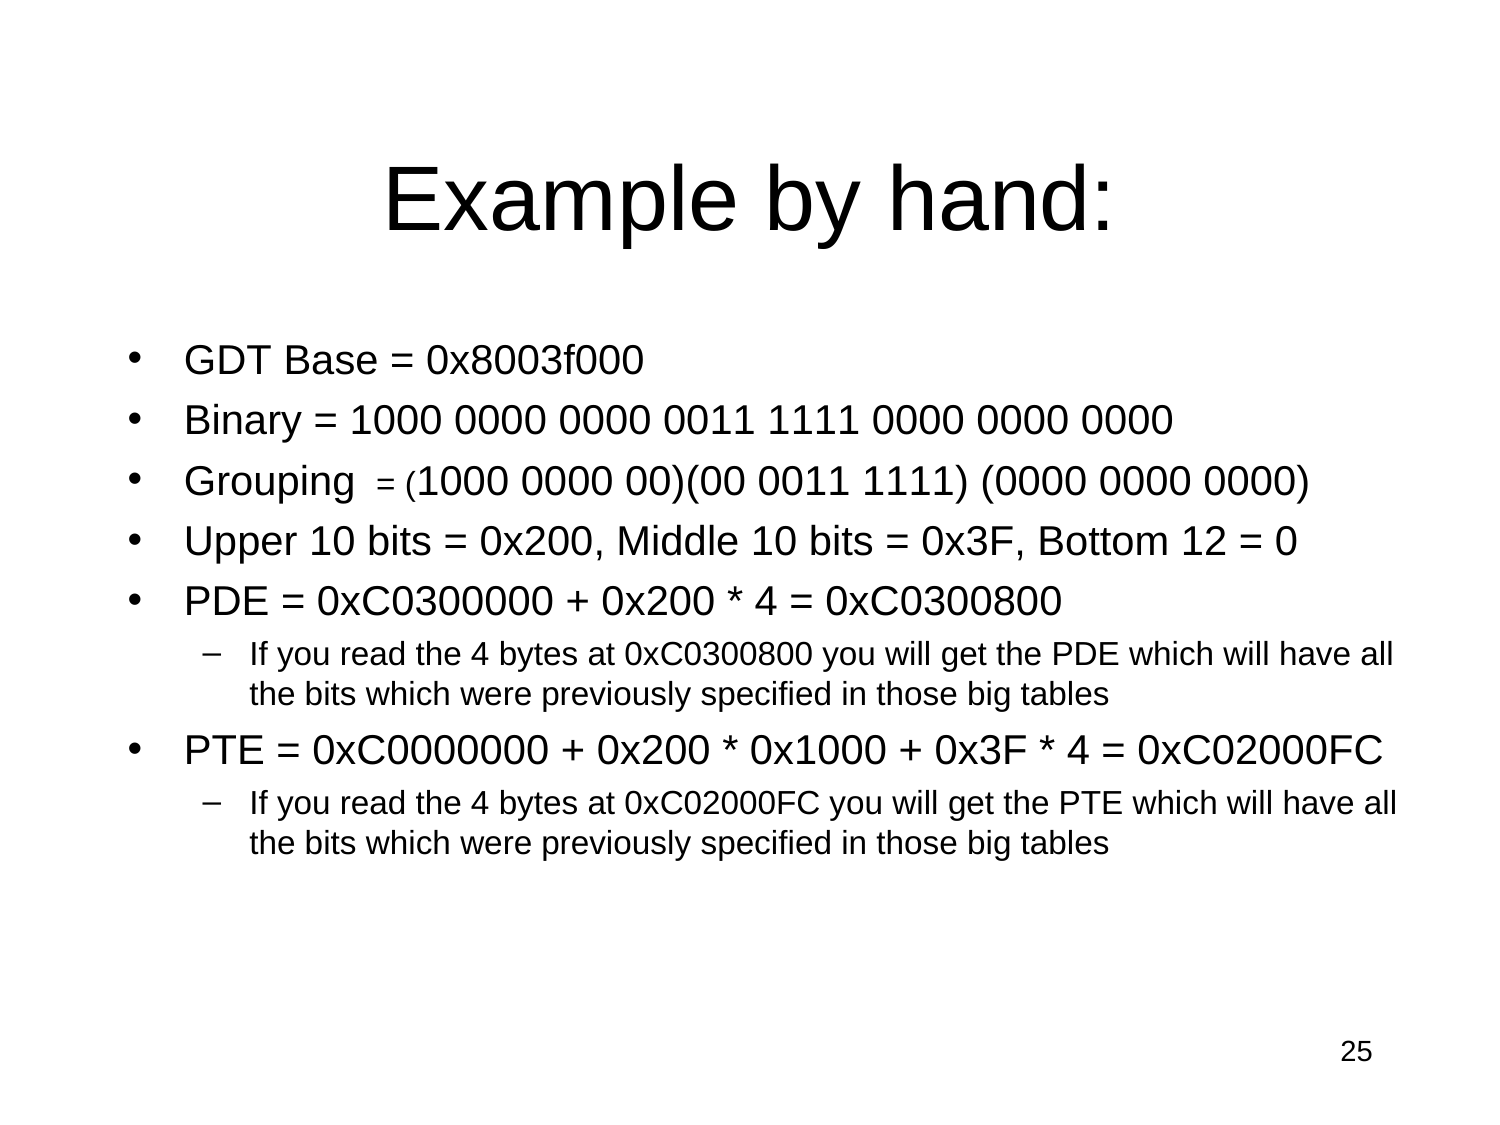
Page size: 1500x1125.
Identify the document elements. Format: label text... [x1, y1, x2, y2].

text_box <number> [1074, 1025, 1388, 1101]
list GDT Base = 0x8003f000 Binary = 1000 0000 0000 0011 1111 0000 0000 0000 Grouping = (1000 0000 00)(00 0011 1111) (0000 0000 0000) Upper 10 bits = 0x200, Middle 10 bits = 0x3F, Bottom 12 = 0 PDE = 0xC0300000 + 0x200 * 4 = 0xC0300800 If you read the 4 bytes at 0xC0300800 you will get the PDE which will have all the bits which were previously specified in those big tables PTE = 0xC0000000 + 0x200 * 0x1000 + 0x3F * 4 = 0xC02000FC If you read the 4 bytes at 0xC02000FC you will get the PTE which will have all the bits which were previously specified in those big tables [112, 324, 1438, 1001]
title Example by hand: [112, 99, 1388, 288]
